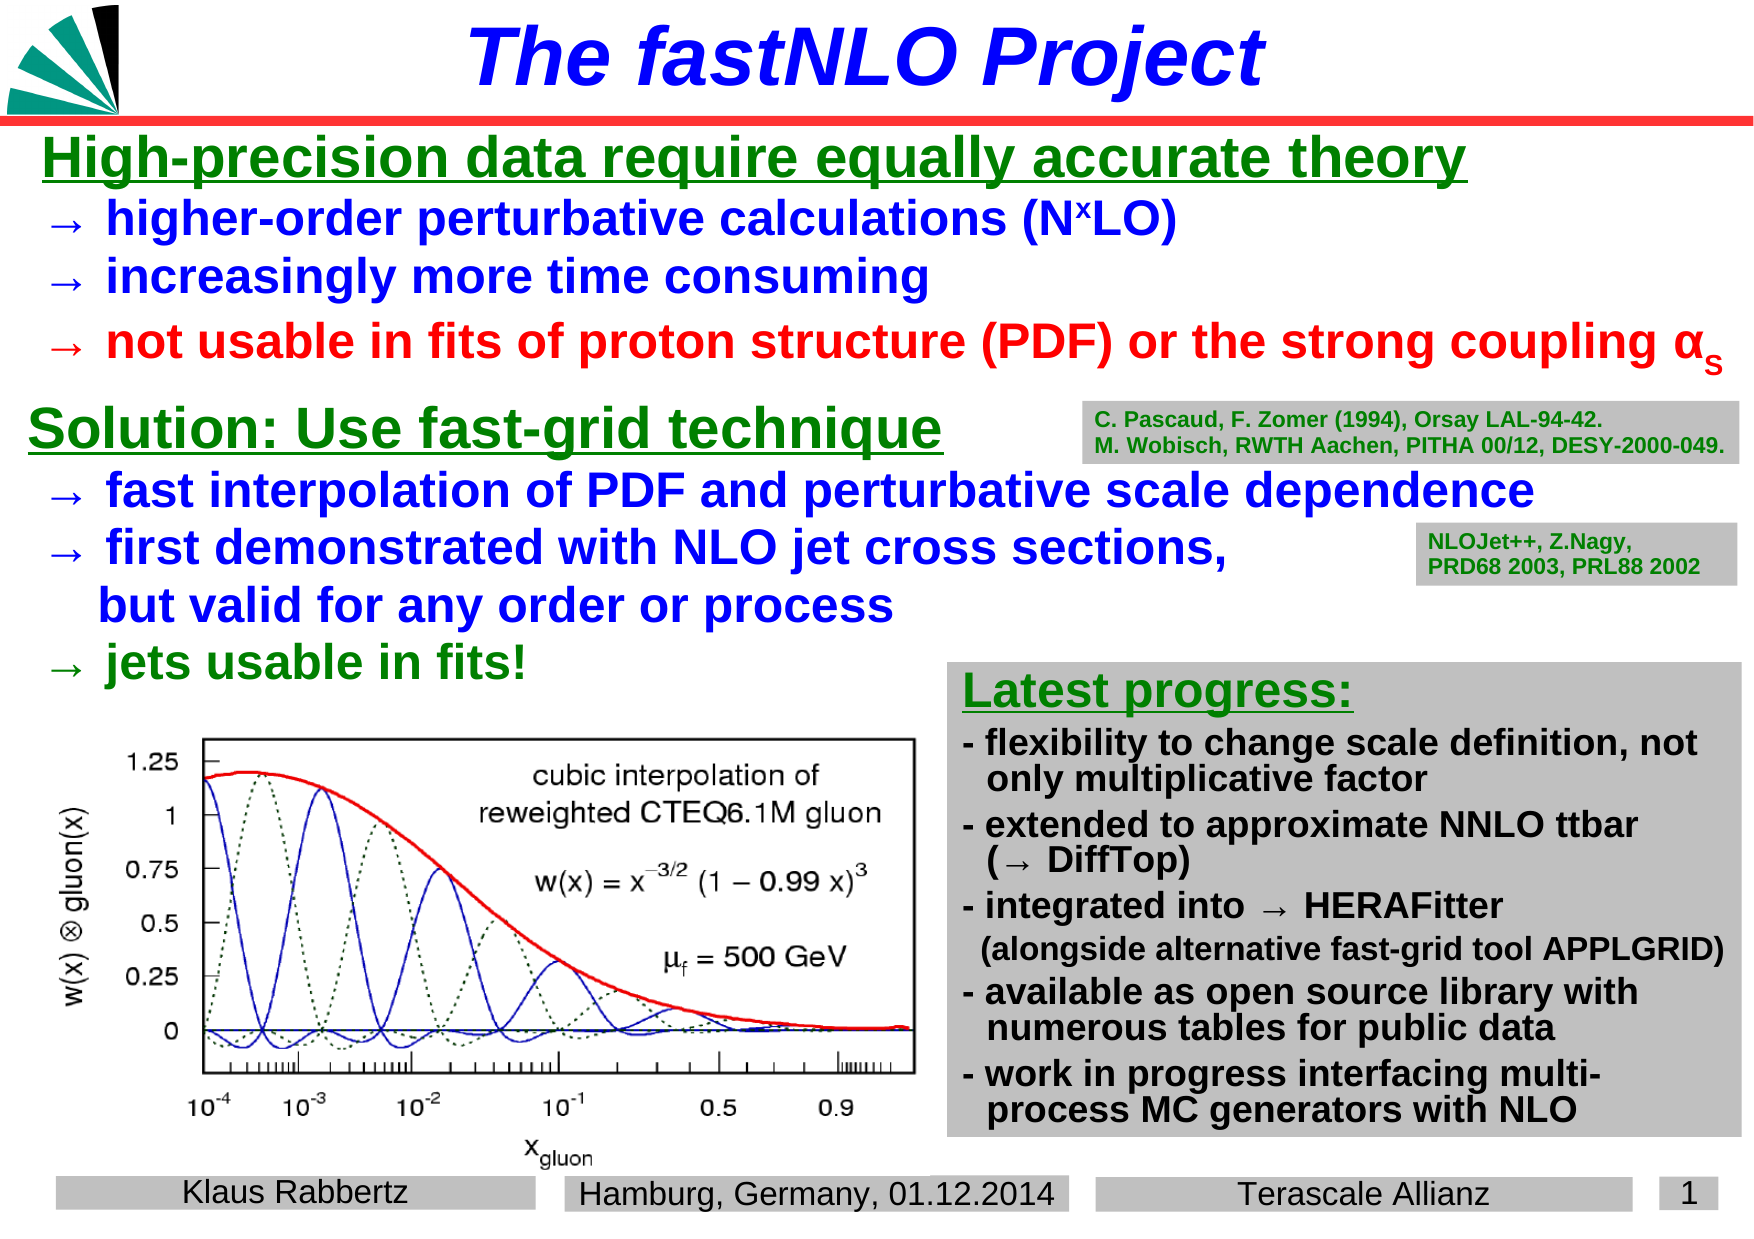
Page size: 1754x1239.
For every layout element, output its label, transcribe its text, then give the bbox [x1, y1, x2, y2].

text_box High-precision data require equally accurate theory → higher-order perturbative calculations (NxLO) → increasingly more time consuming → not usable in fits of proton structure (PDF) or the strong coupling αS [12, 124, 1754, 378]
text_box Latest progress: - flexibility to change scale definition, not only multiplicative factor - extended to approximate NNLO ttbar (→ DiffTop) - integrated into → HERAFitter (alongside alternative fast-grid tool APPLGRID) - available as open source library with numerous tables for public data - work in progress interfacing multi- process MC generators with NLO [947, 697, 1742, 1137]
picture [7, 5, 119, 116]
title The fastNLO Project [123, 5, 1606, 108]
picture [37, 716, 931, 1176]
text_box Solution: Use fast-grid technique → fast interpolation of PDF and perturbative scale dependence → first demonstrated with NLO jet cross sections, but valid for any order or process → jets usable in fits! [12, 396, 1754, 697]
